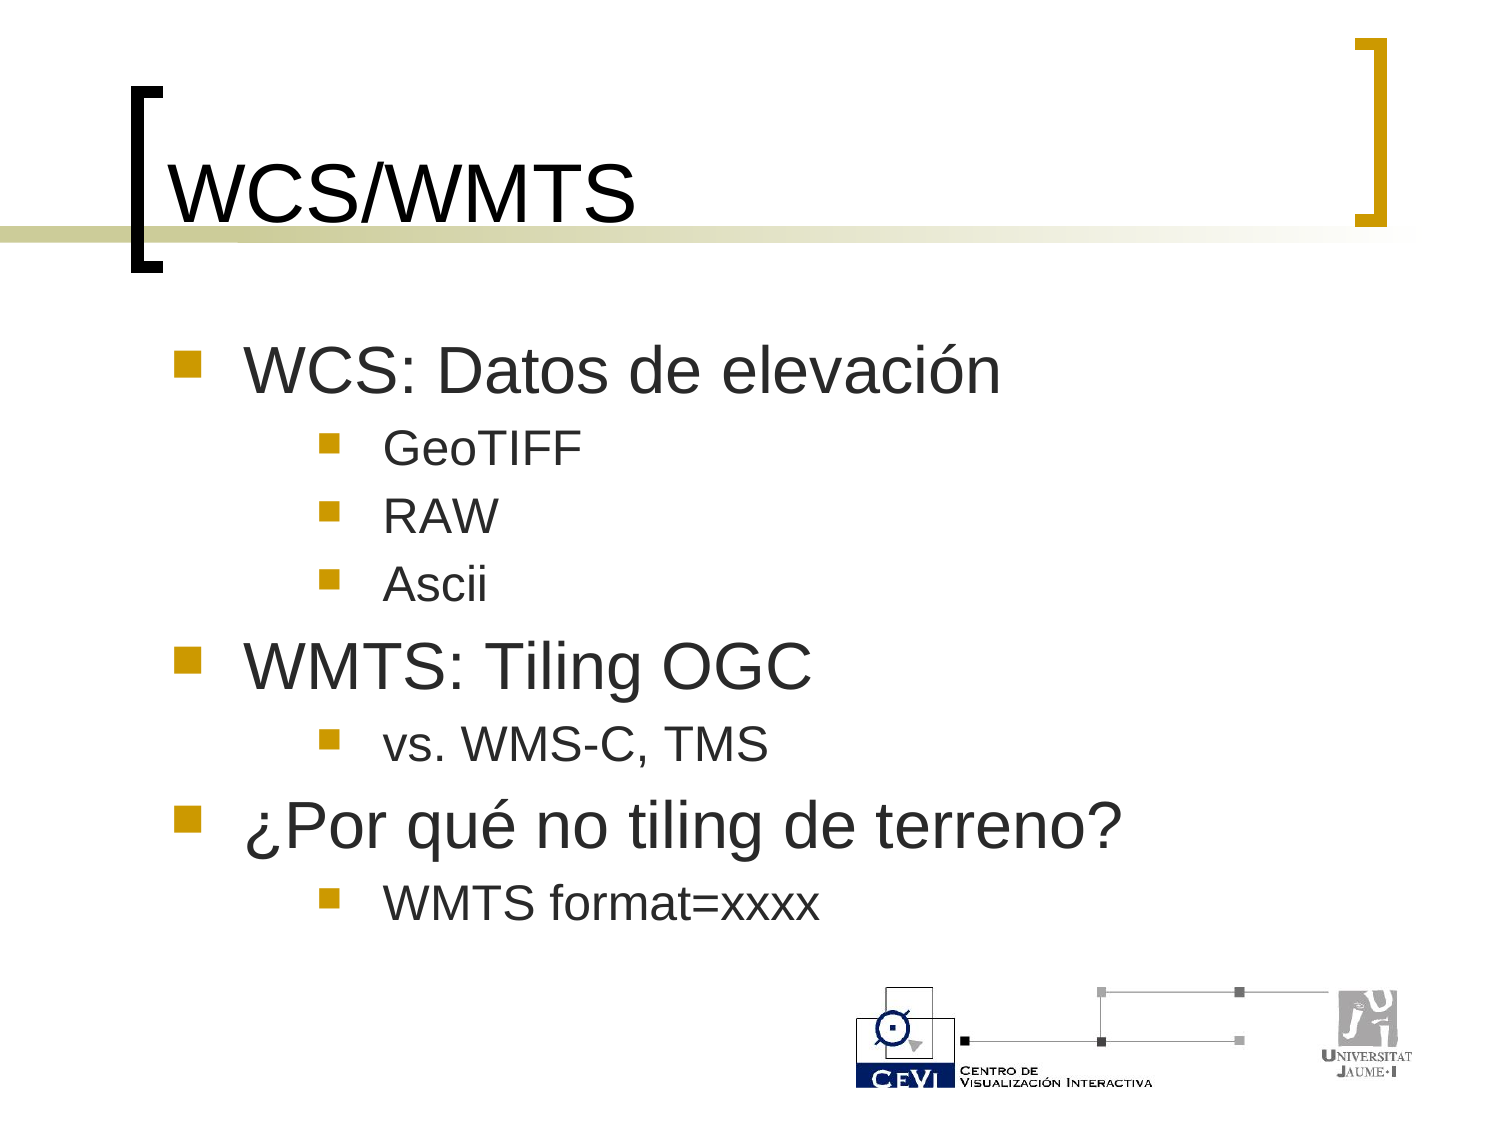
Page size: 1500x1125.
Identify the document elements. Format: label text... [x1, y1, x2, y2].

title WCS/WMTS [152, 15, 1328, 248]
list WCS: Datos de elevación GeoTIFF RAW Ascii WMTS: Tiling OGC vs. WMS-C, TMS ¿Por qué no tiling de terreno? WMTS format=xxxx [155, 324, 1413, 1001]
picture [856, 1001, 1412, 1088]
